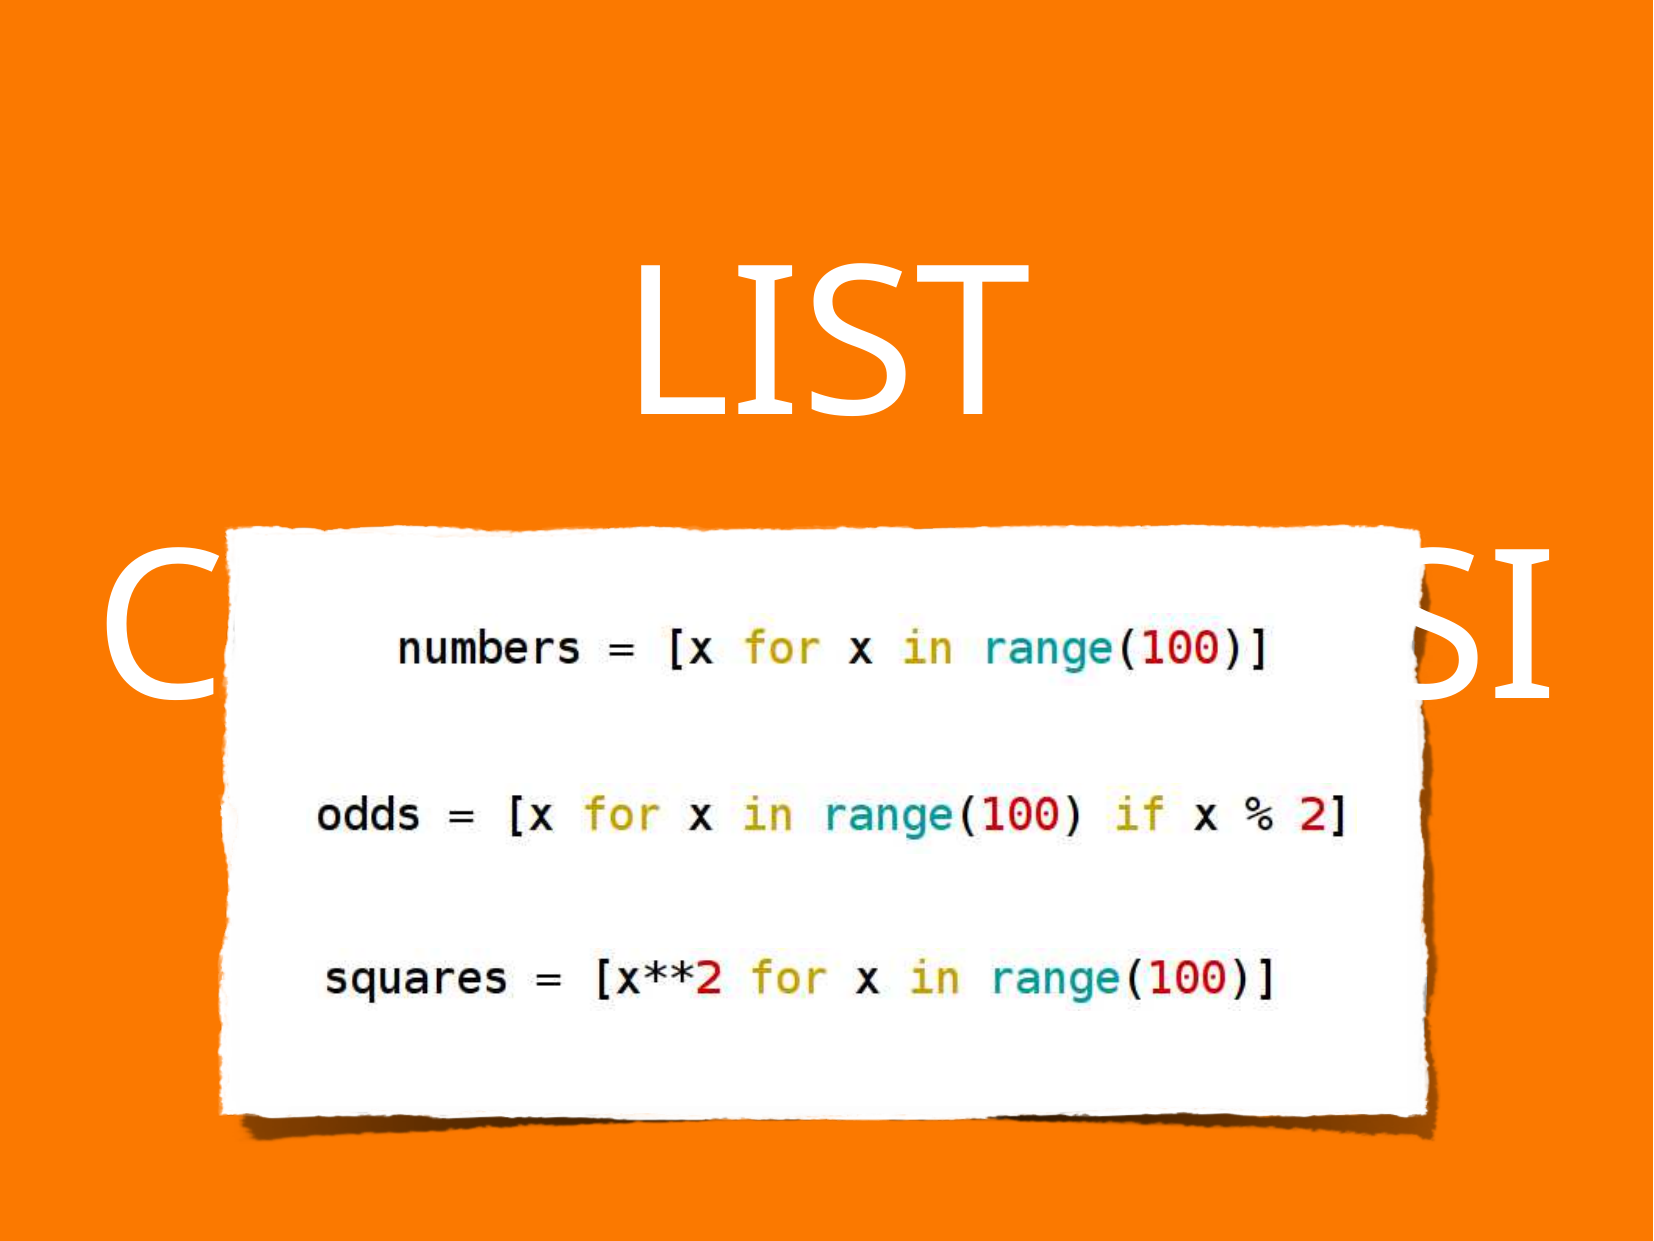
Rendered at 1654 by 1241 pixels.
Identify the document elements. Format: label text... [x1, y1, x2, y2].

picture [1404, 564, 1441, 617]
text_box LIST COMPREHENSIONS [0, 185, 1653, 451]
picture [212, 517, 1441, 1144]
